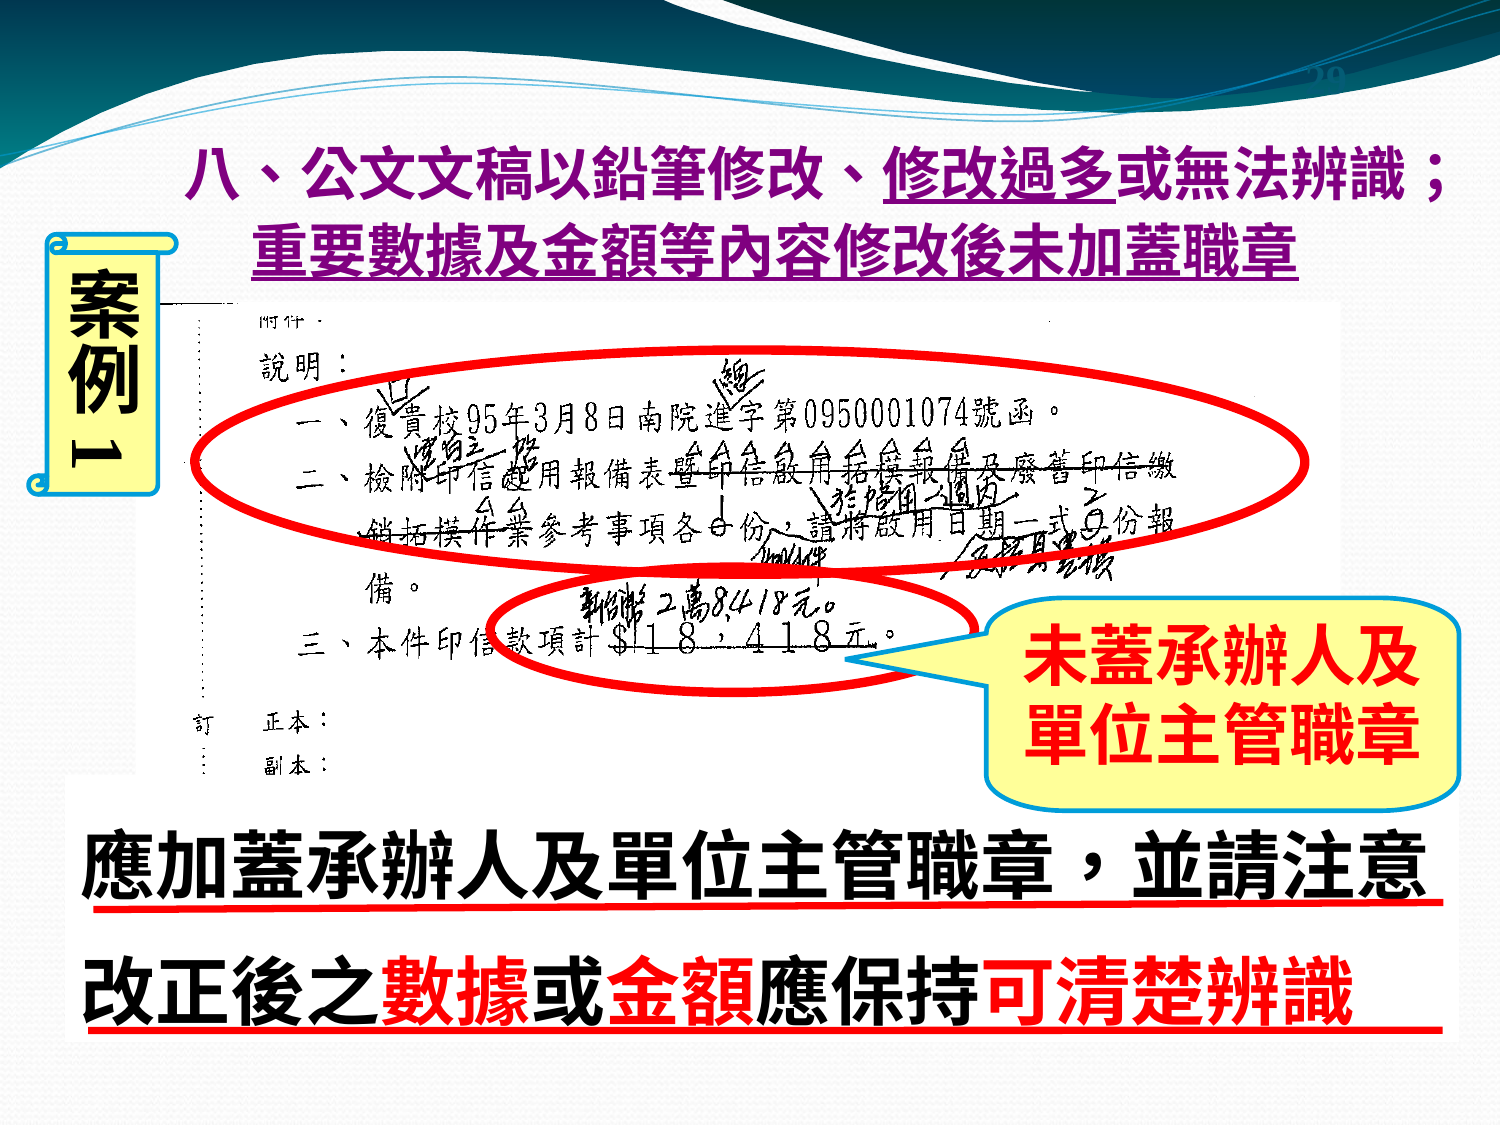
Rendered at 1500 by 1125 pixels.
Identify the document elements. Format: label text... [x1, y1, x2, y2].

text_box 案例1 [28, 234, 177, 495]
text_box 未蓋承辦人及單位主管職章 [845, 597, 1459, 811]
text_box [1305, 42, 1431, 103]
list 八、公文文稿以鉛筆修改、修改過多或無法辨識； 重要數據及金額等內容修改後未加蓋職章 [123, 137, 1500, 339]
text_box [194, 349, 1305, 693]
picture [135, 339, 1341, 774]
text_box 應加蓋承辦人及單位主管職章，並請注意改正後之數據或金額應保持可清楚辨識 [65, 774, 1459, 1043]
